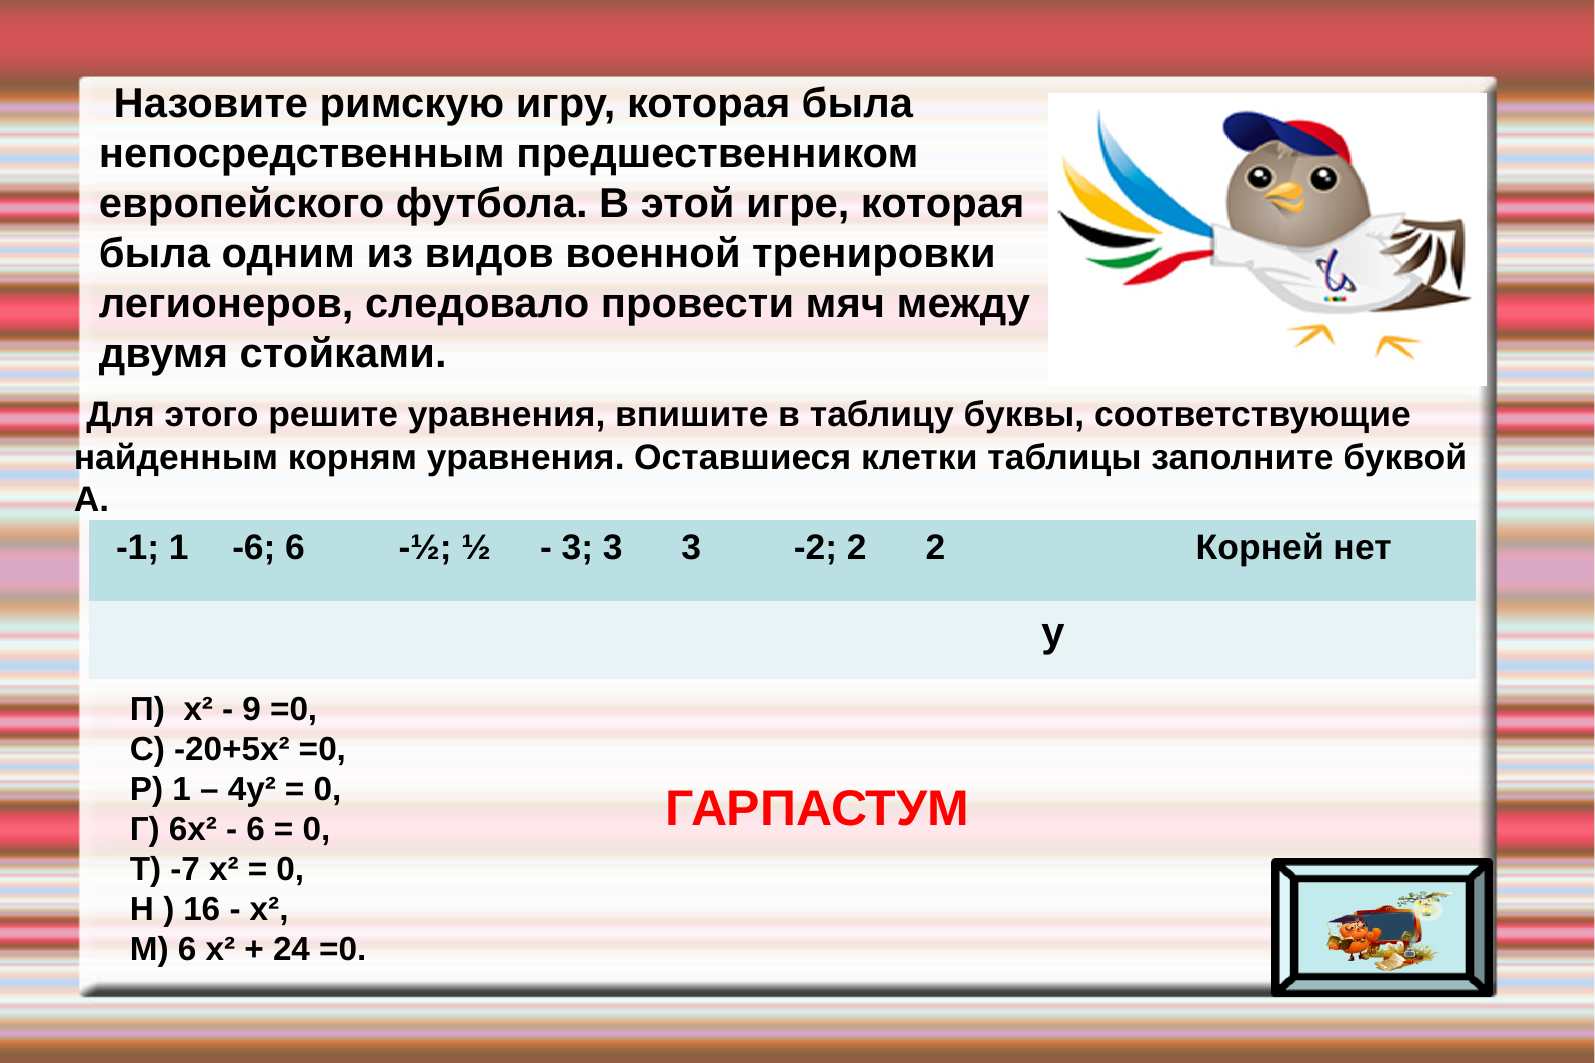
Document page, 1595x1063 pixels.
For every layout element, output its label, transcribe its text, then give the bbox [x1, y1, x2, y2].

picture [0, 0, 1595, 1063]
text_box Для этого решите уравнения, впишите в таблицу буквы, соответствующие найденным корням уравнения. Оставшиеся клетки таблицы заполните буквой А. [59, 383, 1536, 527]
table_cell у [1027, 601, 1168, 679]
table_cell [513, 601, 654, 679]
table_cell [89, 601, 205, 679]
table_header [1027, 520, 1168, 601]
text_box ГАРПАСТУМ [651, 767, 1063, 844]
text_box Назовите римскую игру, которая была непосредственным предшественником европейского футбола. В этой игре, которая была одним из видов военной тренировки легионеров, следовало провести мяч между двумя стойками. [84, 68, 1152, 383]
table_header -2; 2 [757, 520, 898, 601]
table_cell [205, 601, 371, 679]
table_cell [1168, 601, 1476, 679]
table_header Корней нет [1168, 520, 1476, 601]
text_box П) х² - 9 =0, С) -20+5х² =0, Р) 1 – 4у² = 0, Г) 6х² - 6 = 0, Т) -7 х² = 0, Н ) 16 - х², М) 6 х² + 24 =0. [103, 679, 503, 975]
table_cell [371, 601, 513, 679]
table_cell [757, 601, 898, 679]
table_header -½; ½ [371, 520, 513, 601]
table_header 2 [898, 520, 1027, 601]
table_header - 3; 3 [513, 520, 654, 601]
table_header 3 [654, 520, 757, 601]
table_header -1; 1 [89, 520, 205, 601]
table_cell [898, 601, 1027, 679]
table_cell [654, 601, 757, 679]
table_header -6; 6 [205, 520, 371, 601]
